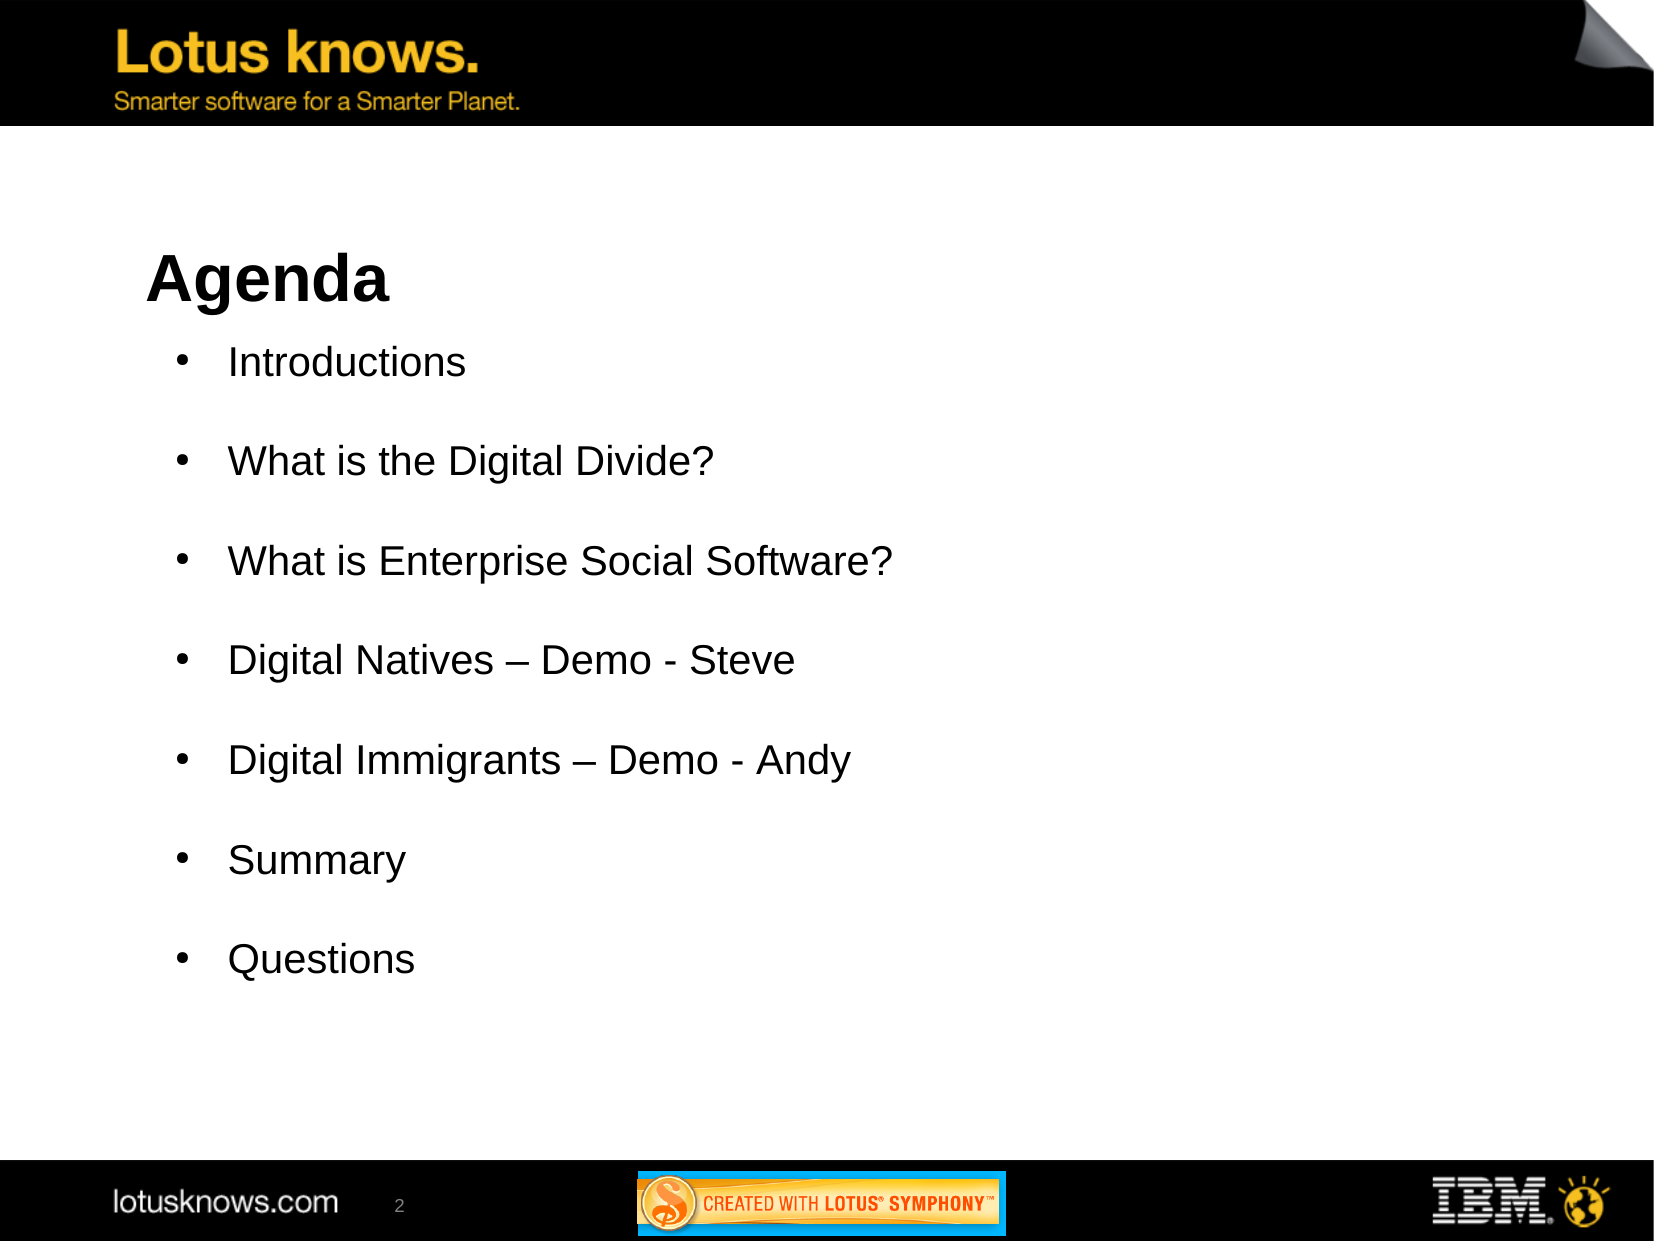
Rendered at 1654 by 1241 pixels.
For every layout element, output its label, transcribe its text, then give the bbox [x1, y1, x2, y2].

title Agenda [145, 144, 1513, 316]
picture [0, 0, 1654, 126]
picture [0, 1160, 1654, 1241]
list Introductions What is the Digital Divide? What is Enterprise Social Software? Digital Natives – Demo - Steve Digital Immigrants – Demo - Andy Summary Questions [139, 338, 1552, 988]
